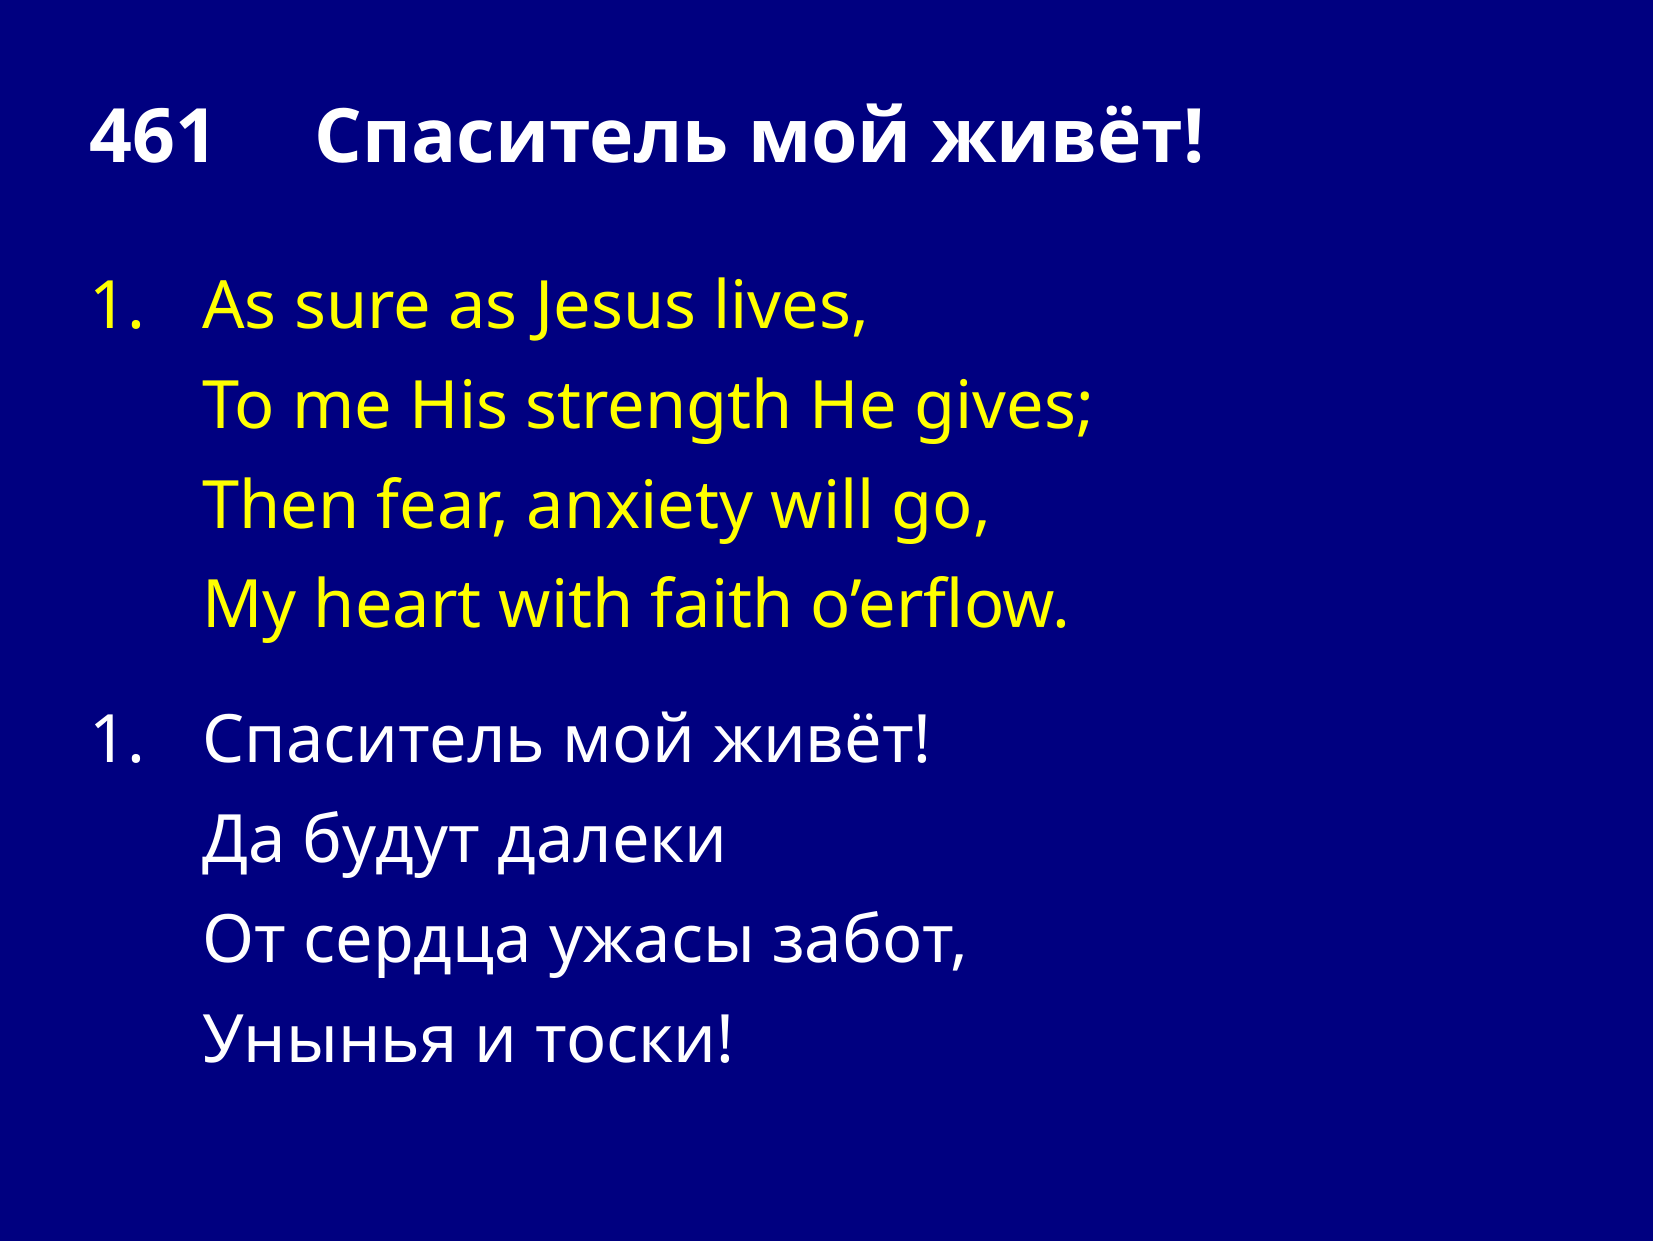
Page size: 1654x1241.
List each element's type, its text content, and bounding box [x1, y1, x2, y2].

text_box 1. Спаситель мой живёт! Да будут далеки От сердца ужасы забот, Унынья и тоски! [75, 675, 1576, 1163]
text_box 1. As sure as Jesus lives, To me His strength He gives; Then fear, anxiety will go, My heart with faith o’erflow. [75, 188, 1576, 638]
text_box 461 Спаситель мой живёт! [75, 75, 1576, 188]
